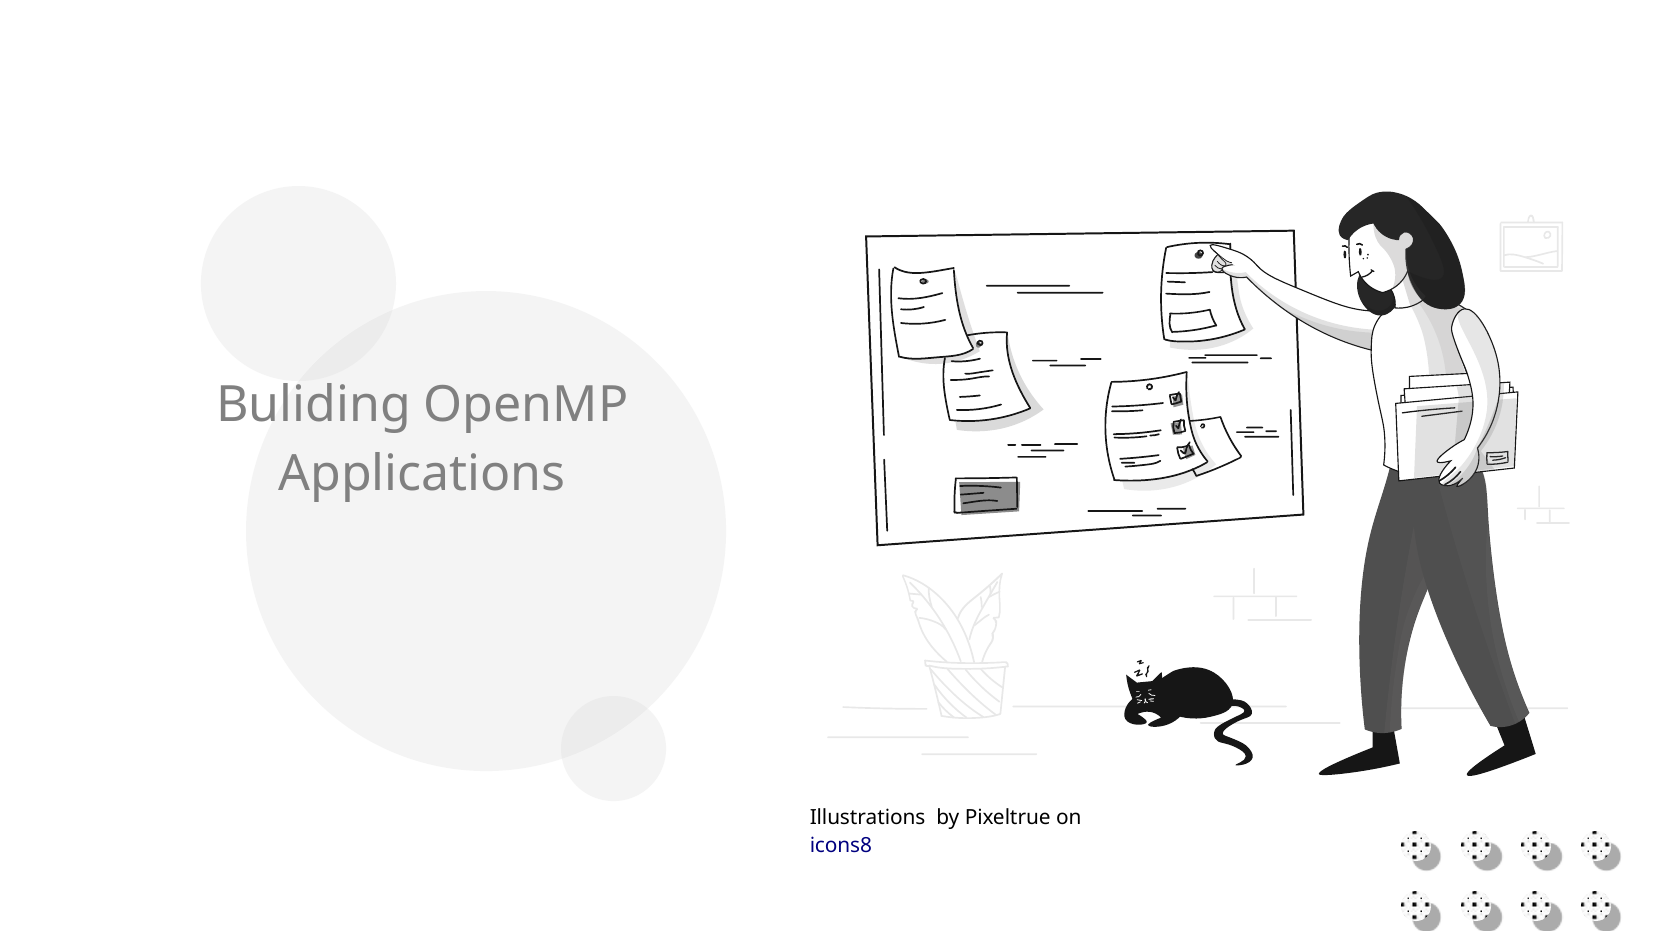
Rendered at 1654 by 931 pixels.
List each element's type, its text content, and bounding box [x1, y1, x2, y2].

picture [1400, 830, 1432, 862]
picture [1460, 830, 1492, 862]
picture [1580, 890, 1612, 922]
subtitle Buliding OpenMP Applications [76, 76, 768, 797]
picture [1520, 890, 1552, 922]
picture [1461, 890, 1492, 922]
picture [1581, 830, 1612, 862]
picture [1400, 891, 1432, 922]
picture [1520, 831, 1552, 862]
